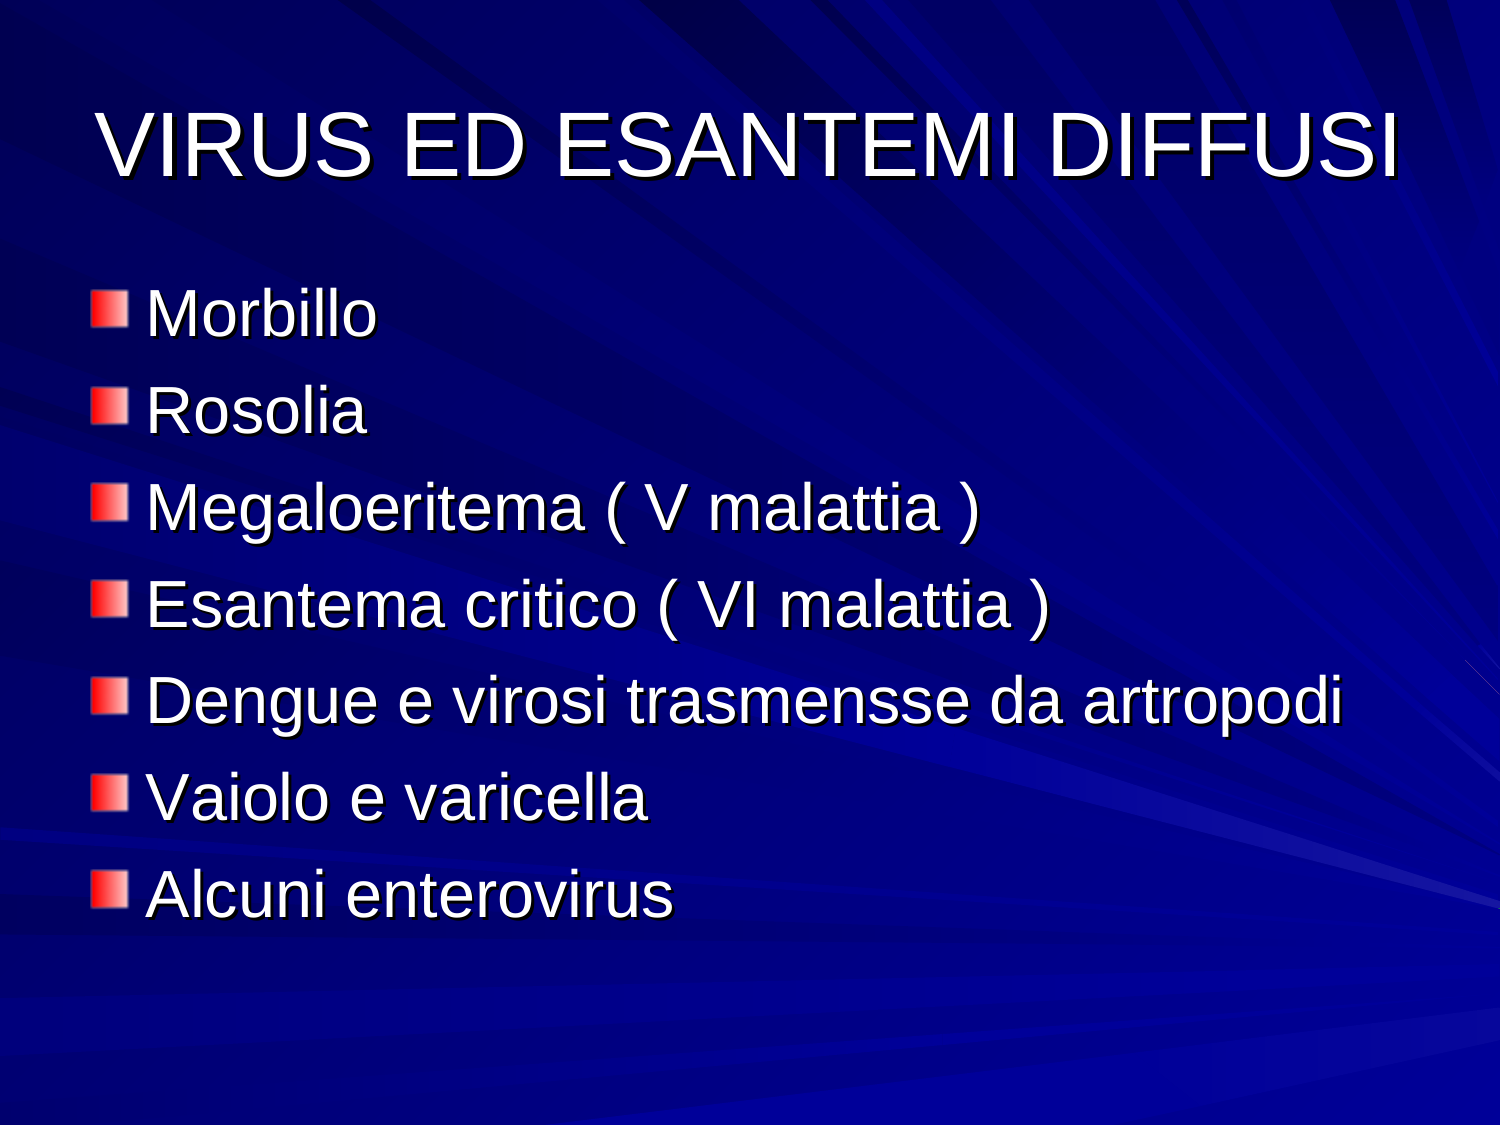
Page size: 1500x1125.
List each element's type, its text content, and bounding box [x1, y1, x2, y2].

list Morbillo Rosolia Megaloeritema ( V malattia ) Esantema critico ( VI malattia ) Dengue e virosi trasmensse da artropodi Vaiolo e varicella Alcuni enterovirus [75, 262, 1426, 1006]
title VIRUS ED ESANTEMI DIFFUSI [75, 45, 1426, 234]
